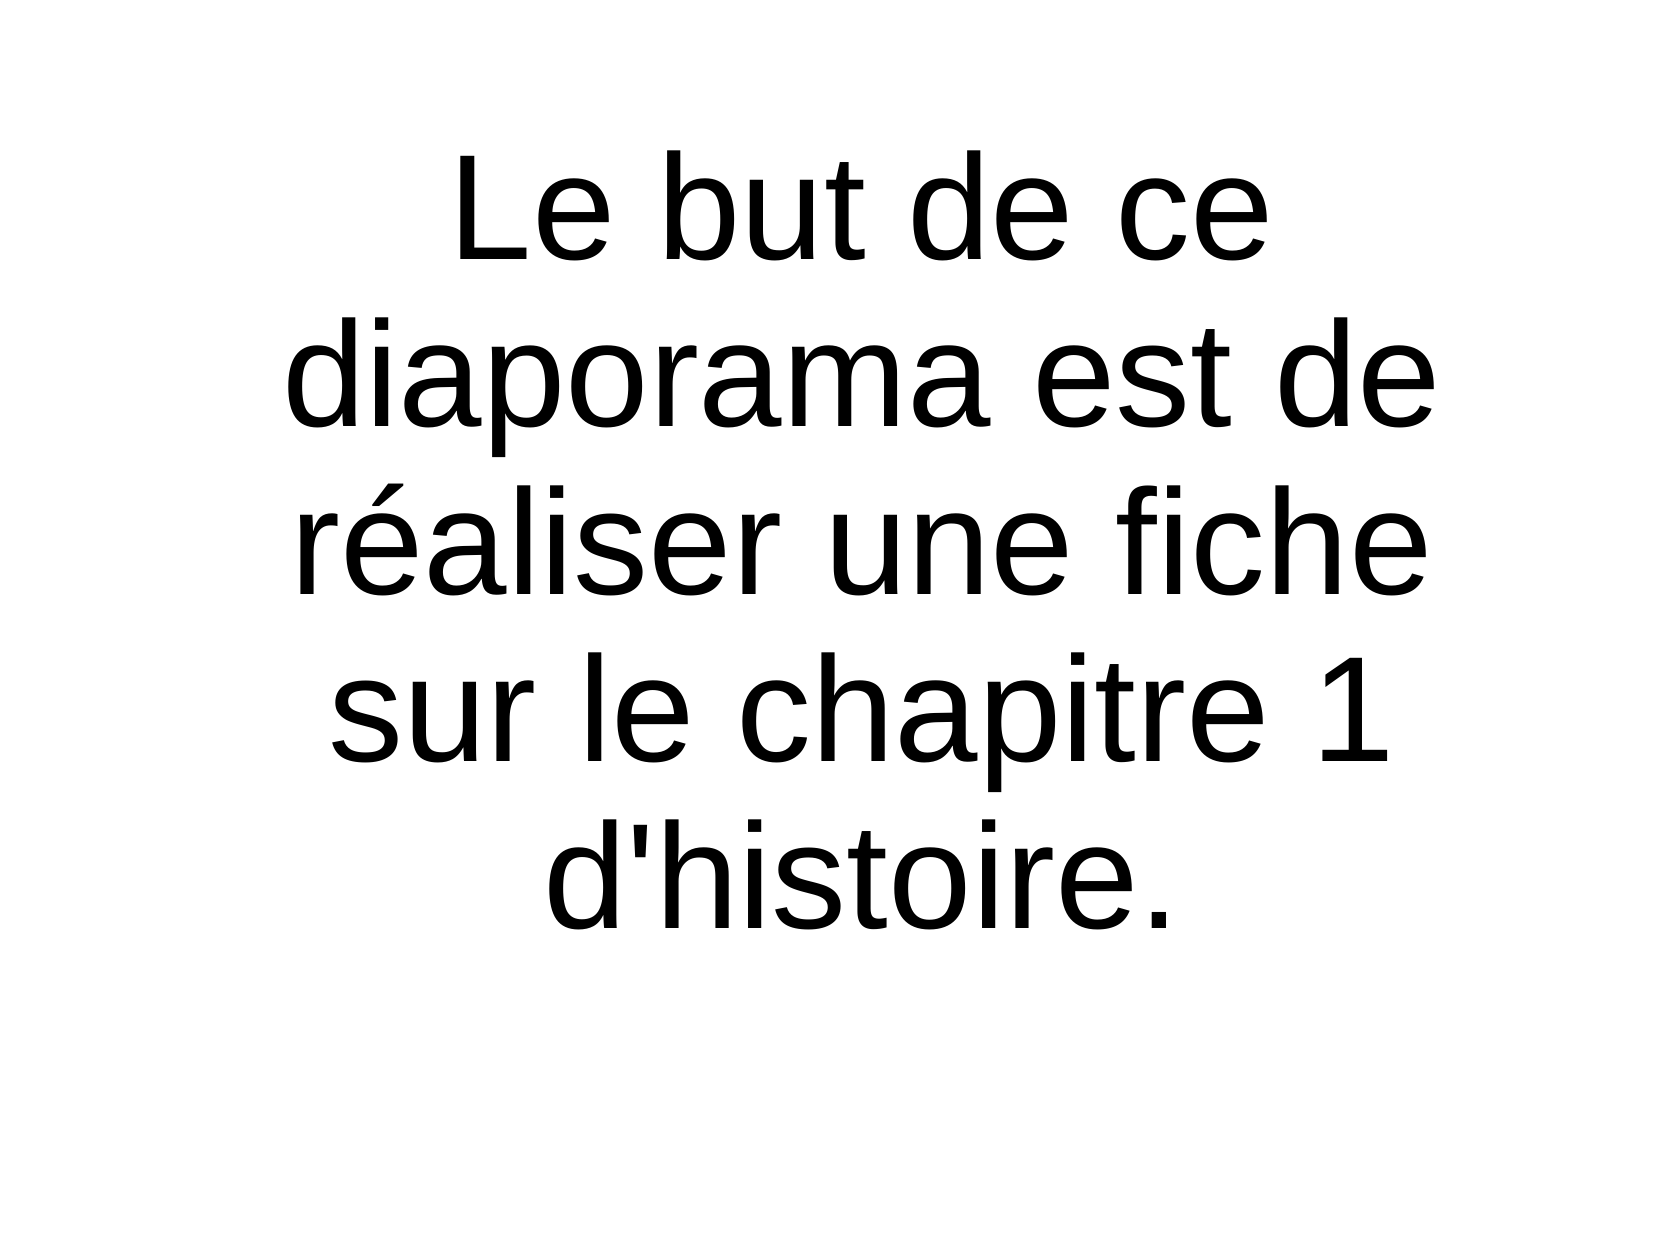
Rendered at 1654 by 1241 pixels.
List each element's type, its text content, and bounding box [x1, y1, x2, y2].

text_box Le but de ce diaporama est de réaliser une fiche sur le chapitre 1 d'histoire. [153, 118, 1571, 970]
